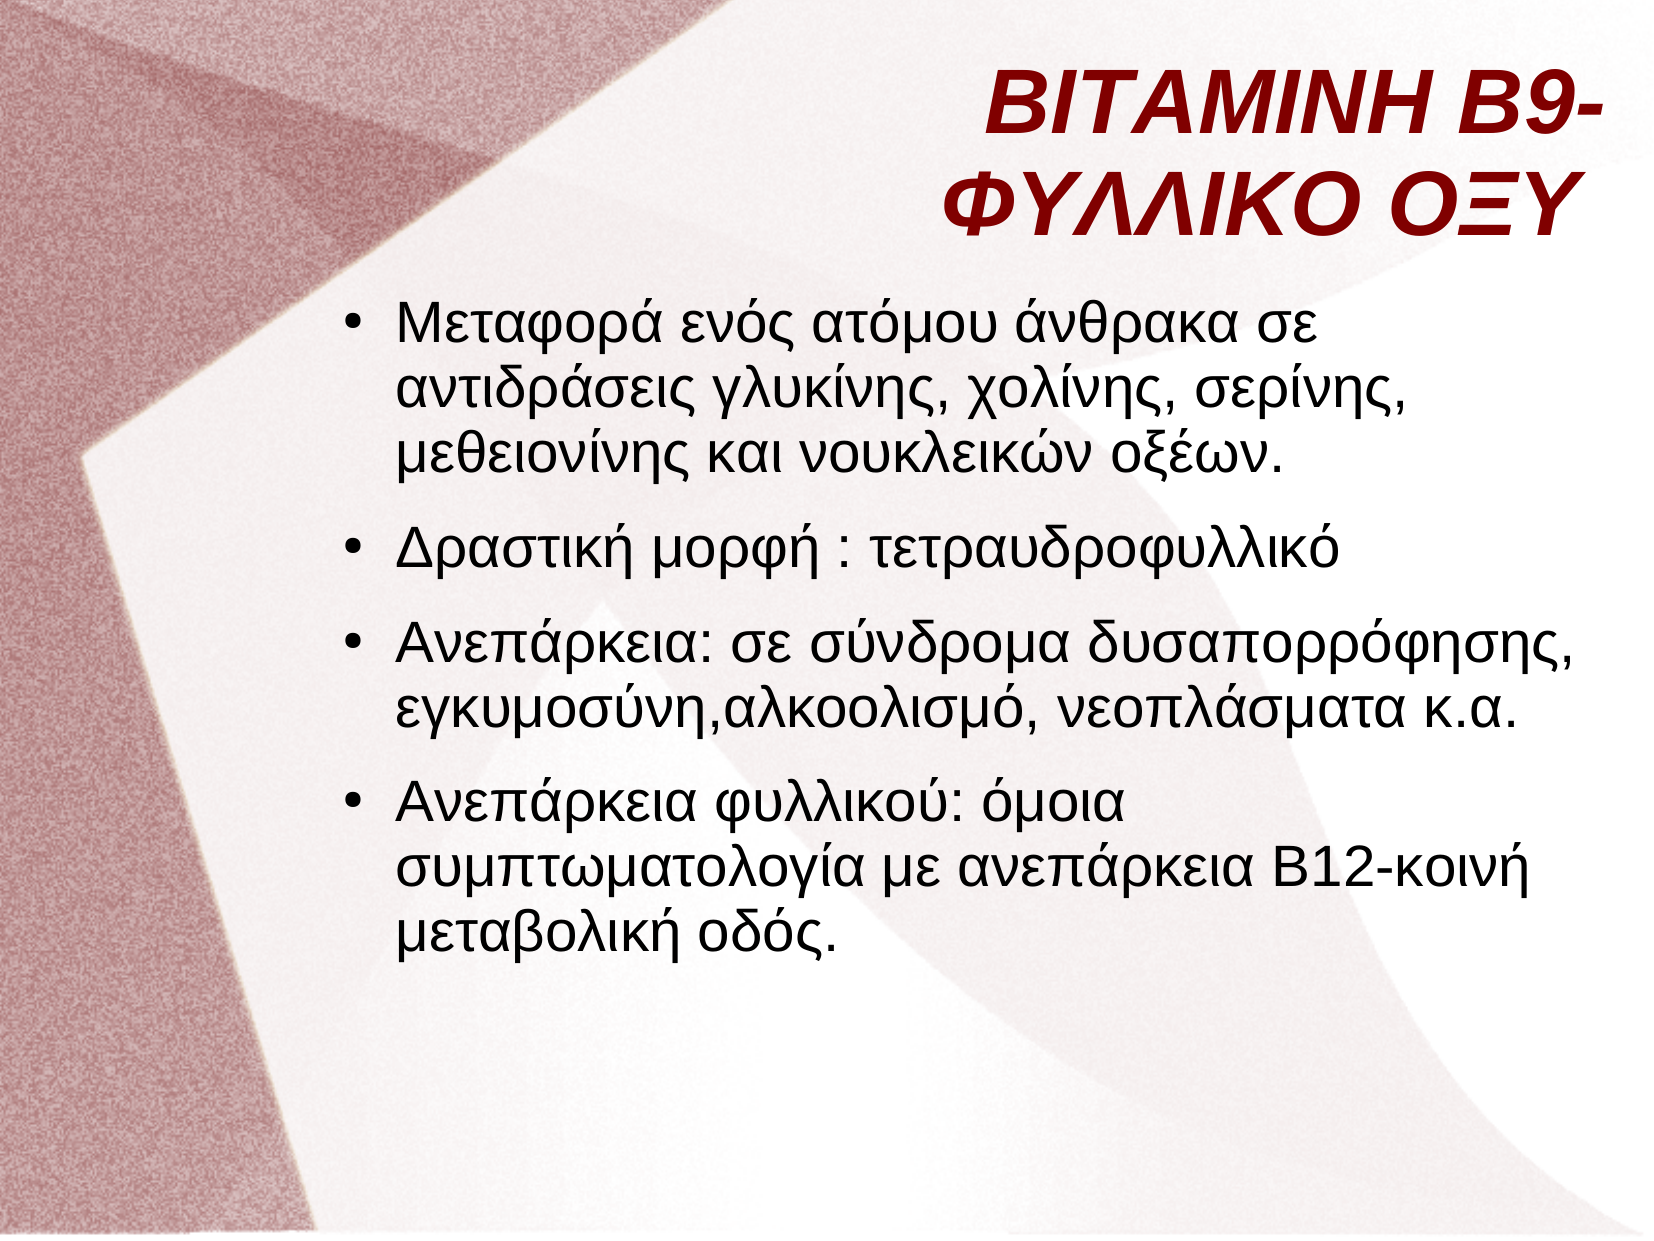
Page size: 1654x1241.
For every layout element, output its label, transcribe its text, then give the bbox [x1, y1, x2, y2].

list Μεταφορά ενός ατόμου άνθρακα σε αντιδράσεις γλυκίνης, χολίνης, σερίνης, μεθειονίνης και νουκλεικών οξέων. Δραστική μορφή : τετραυδροφυλλικό Ανεπάρκεια: σε σύνδρομα δυσαπορρόφησης, εγκυμοσύνη,αλκοολισμό, νεοπλάσματα κ.α. Ανεπάρκεια φυλλικού: όμοια συμπτωματολογία με ανεπάρκεια Β12-κοινή μεταβολική οδός. [324, 290, 1601, 1057]
title BITAMINH B9-ΦΥΛΛΙΚΟ ΟΞΥ [596, 49, 1607, 257]
picture [0, 0, 1654, 1241]
